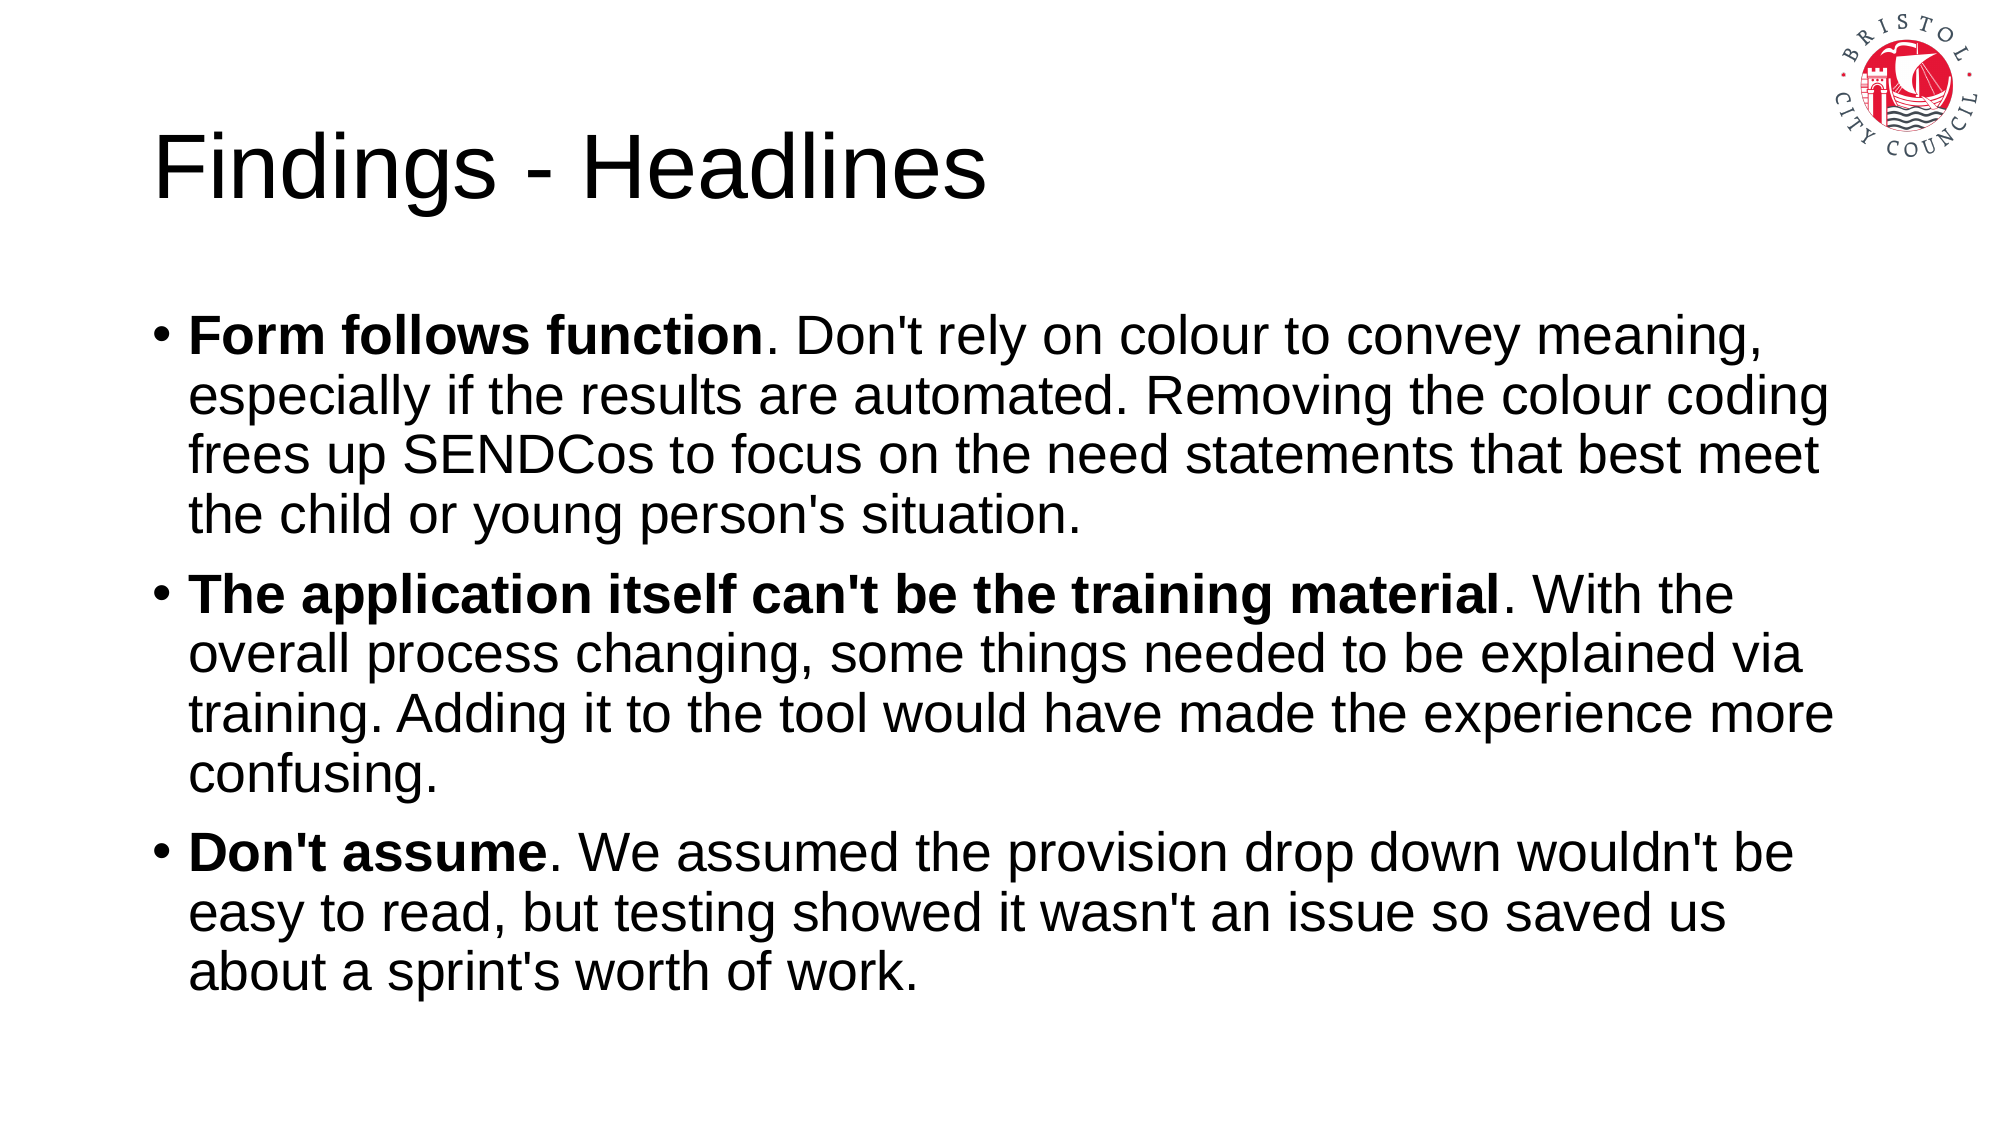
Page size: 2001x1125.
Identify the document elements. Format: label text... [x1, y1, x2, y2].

picture [1833, 14, 1982, 157]
title Findings - Headlines [137, 59, 1863, 278]
list Form follows function. Don't rely on colour to convey meaning, especially if the results are automated. Removing the colour coding frees up SENDCos to focus on the need statements that best meet the child or young person's situation. The application itself can't be the training material. With the overall process changing, some things needed to be explained via training. Adding it to the tool would have made the experience more confusing. Don't assume. We assumed the provision drop down wouldn't be easy to read, but testing showed it wasn't an issue so saved us about a sprint's worth of work. [137, 299, 1863, 1014]
